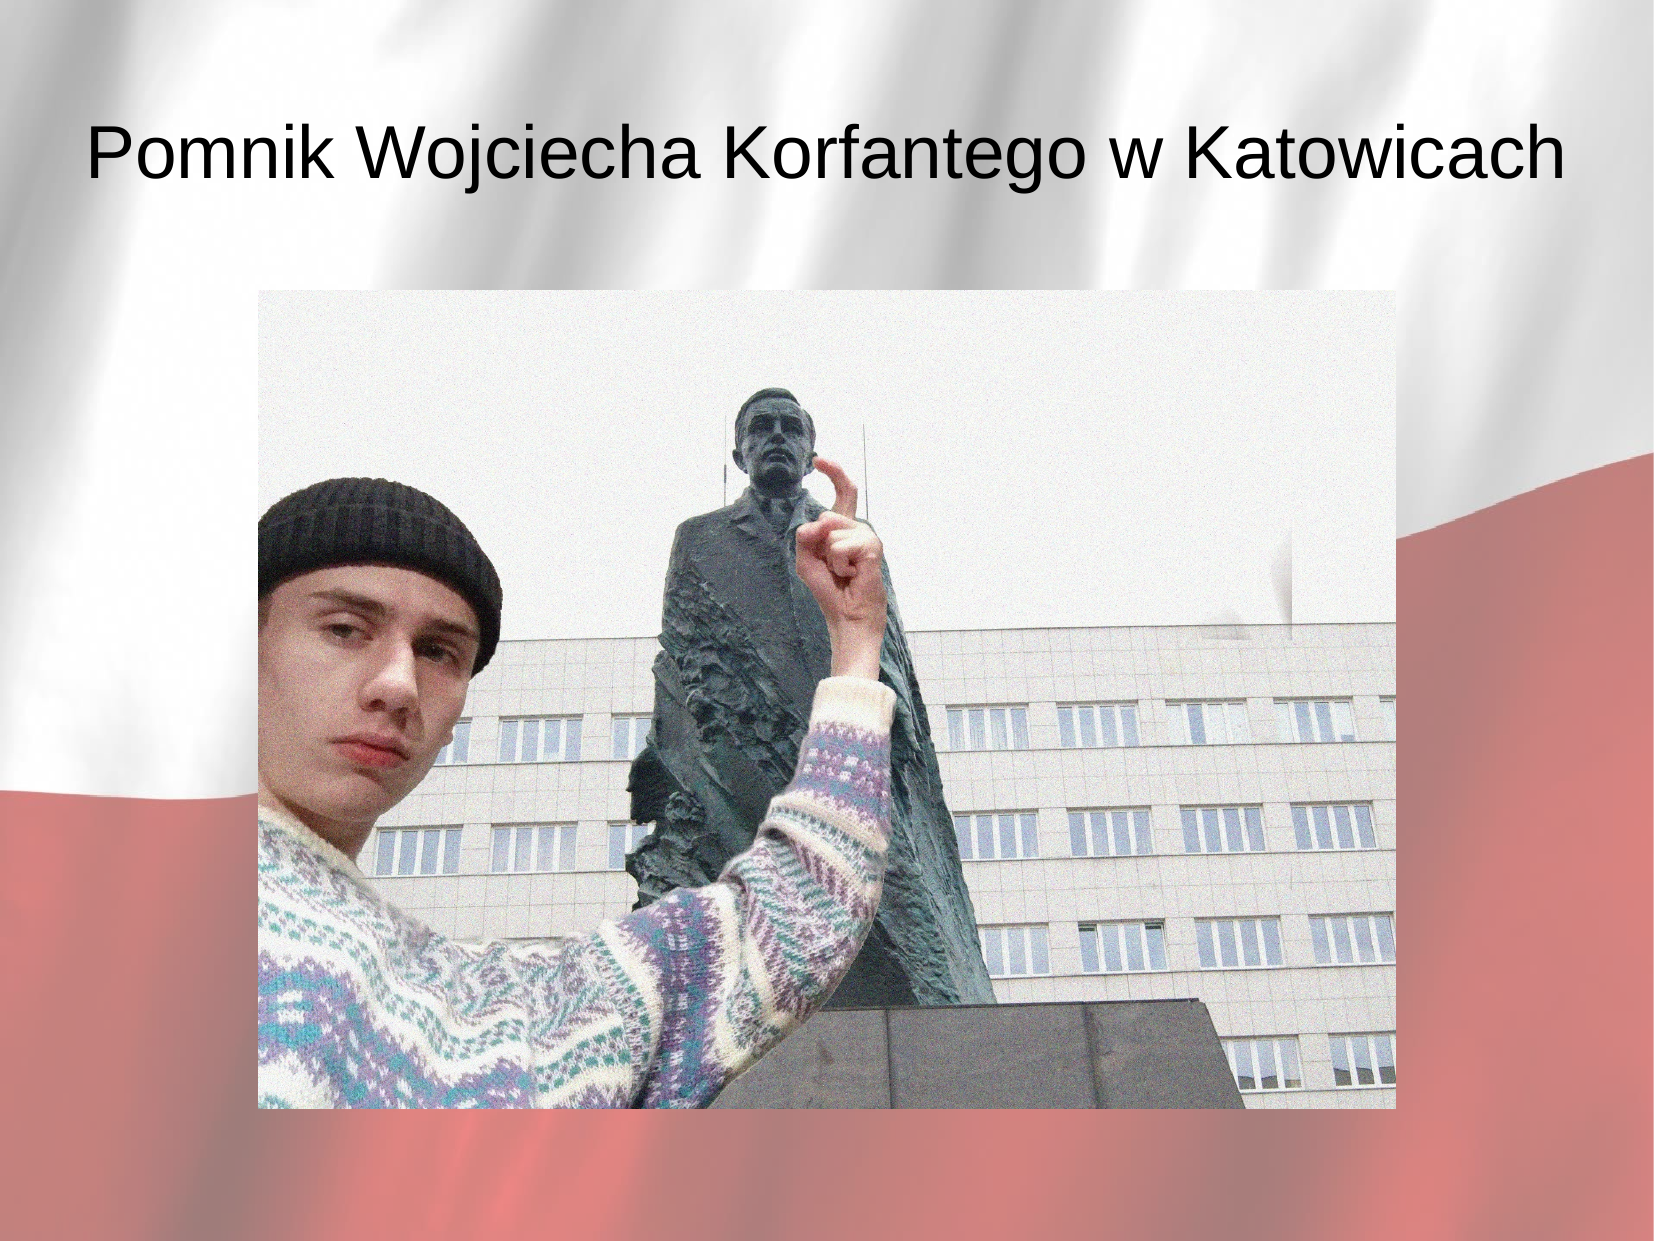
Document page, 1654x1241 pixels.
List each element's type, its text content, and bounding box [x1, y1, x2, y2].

title Pomnik Wojciecha Korfantego w Katowicach [82, 49, 1571, 257]
picture [0, 0, 1654, 1241]
